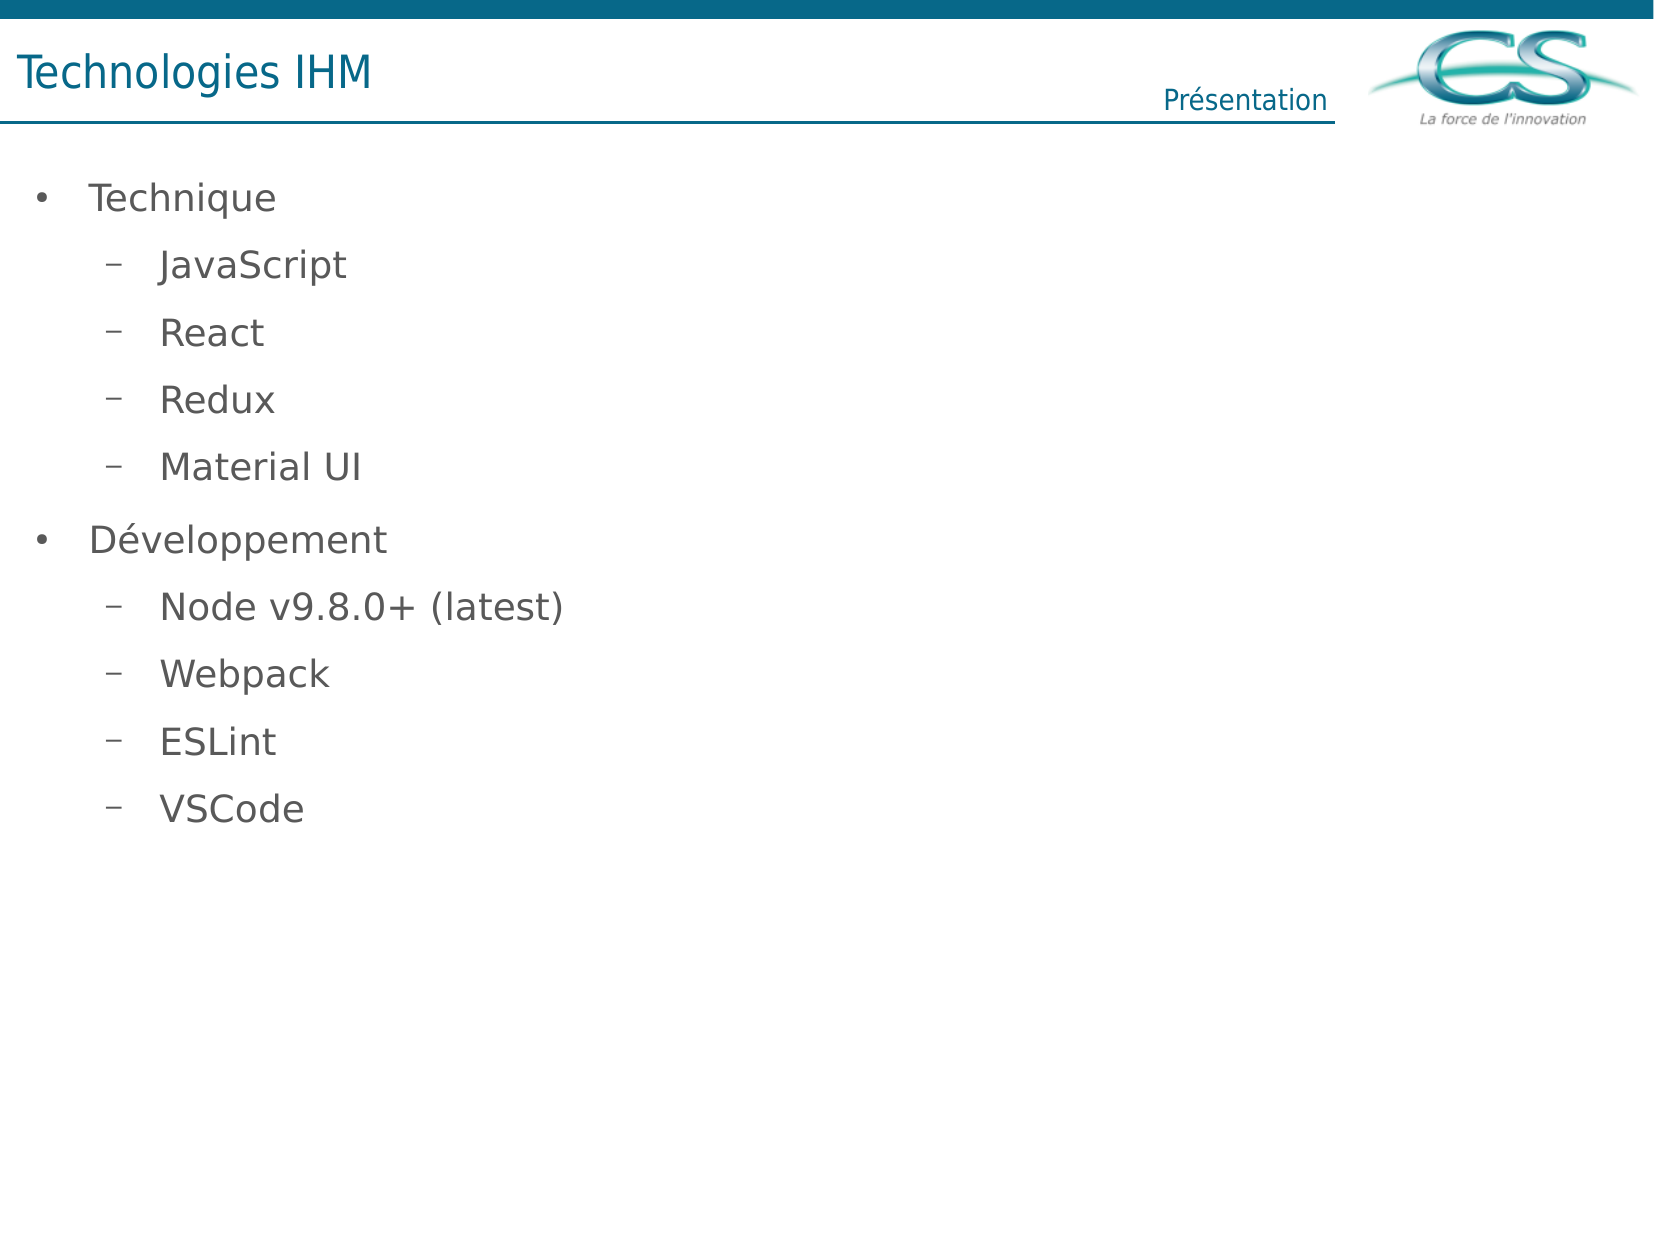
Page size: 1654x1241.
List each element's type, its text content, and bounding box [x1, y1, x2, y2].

picture [1368, 28, 1642, 128]
text_box Présentation [1151, 70, 1347, 129]
list Technique JavaScript React Redux Material UI Développement Node v9.8.0+ (latest) Webpack ESLint VSCode [17, 177, 744, 897]
title Technologies IHM [17, 46, 1368, 106]
